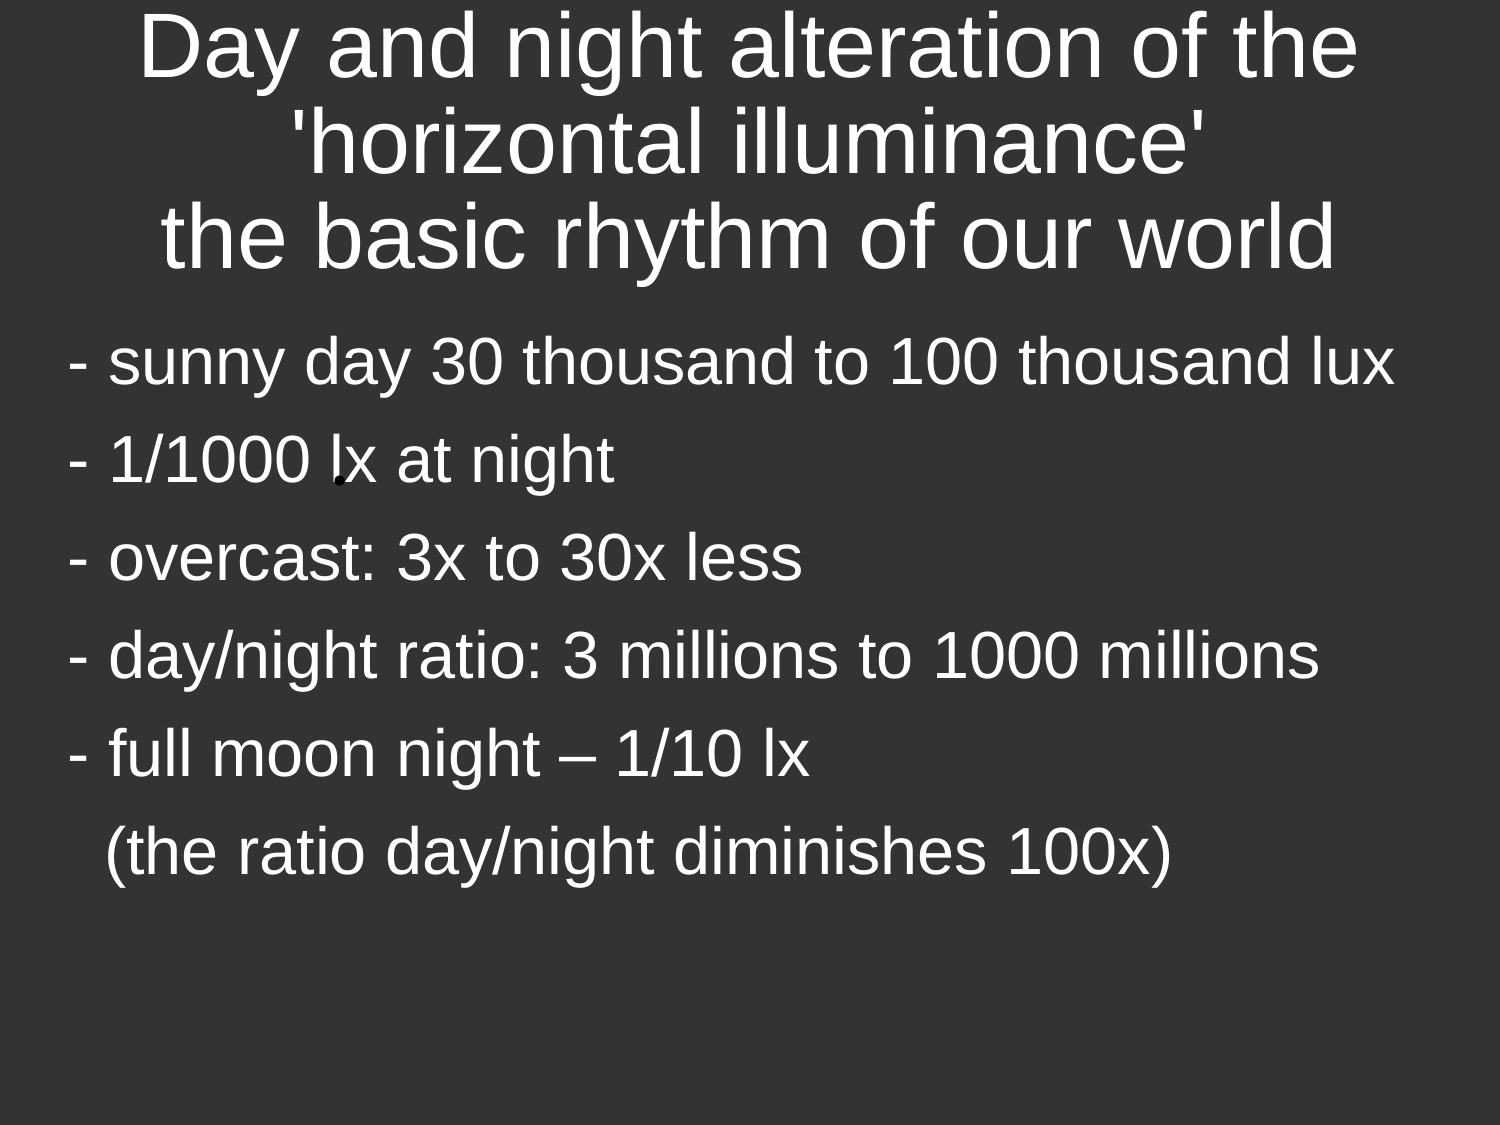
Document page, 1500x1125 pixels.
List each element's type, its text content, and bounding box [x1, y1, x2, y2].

text_box • [318, 449, 1195, 690]
list - sunny day 30 thousand to 100 thousand lux - 1/1000 lx at night - overcast: 3x to 30x less - day/night ratio: 3 millions to 1000 millions - full moon night – 1/10 lx (the ratio day/night diminishes 100x) [67, 320, 1418, 1095]
title Day and night alteration of the 'horizontal illuminance' the basic rhythm of our world [75, 0, 1425, 289]
